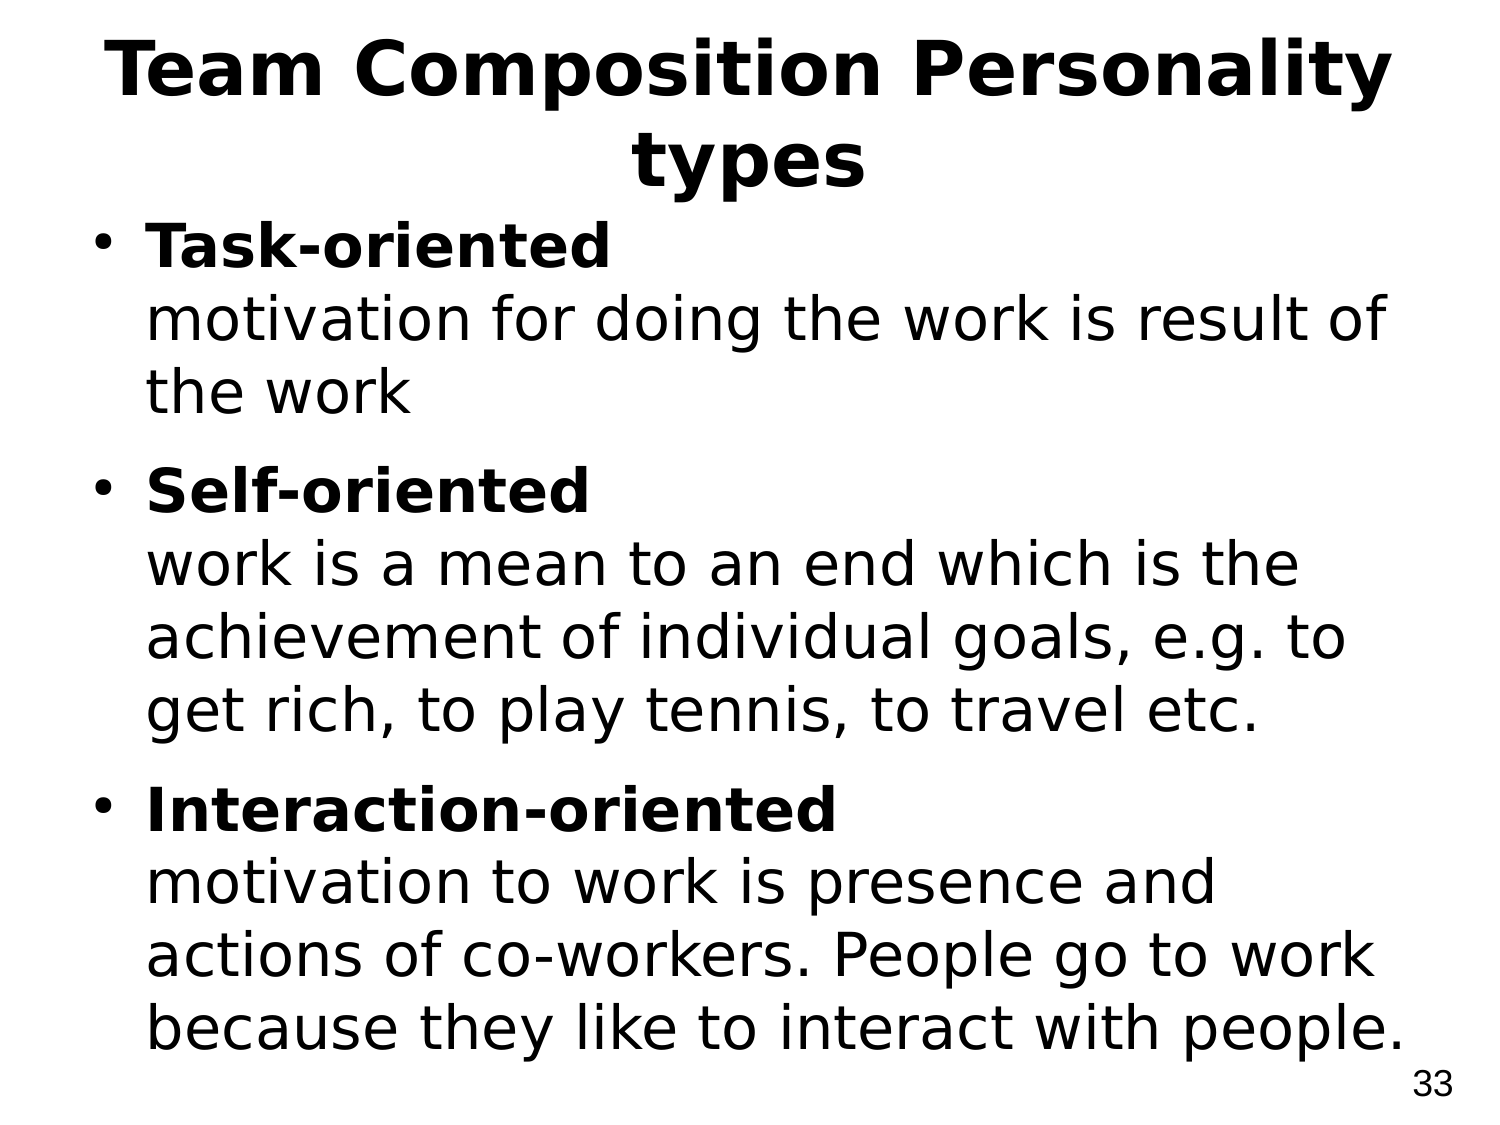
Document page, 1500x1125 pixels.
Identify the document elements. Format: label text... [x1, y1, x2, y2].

title Team Composition Personality types [75, 44, 1425, 177]
list Task-oriented motivation for doing the work is result of the work Self-oriented work is a mean to an end which is the achievement of individual goals, e.g. to get rich, to play tennis, to travel etc. Interaction-oriented motivation to work is presence and actions of co-workers. People go to work because they like to interact with people. [75, 206, 1425, 1093]
